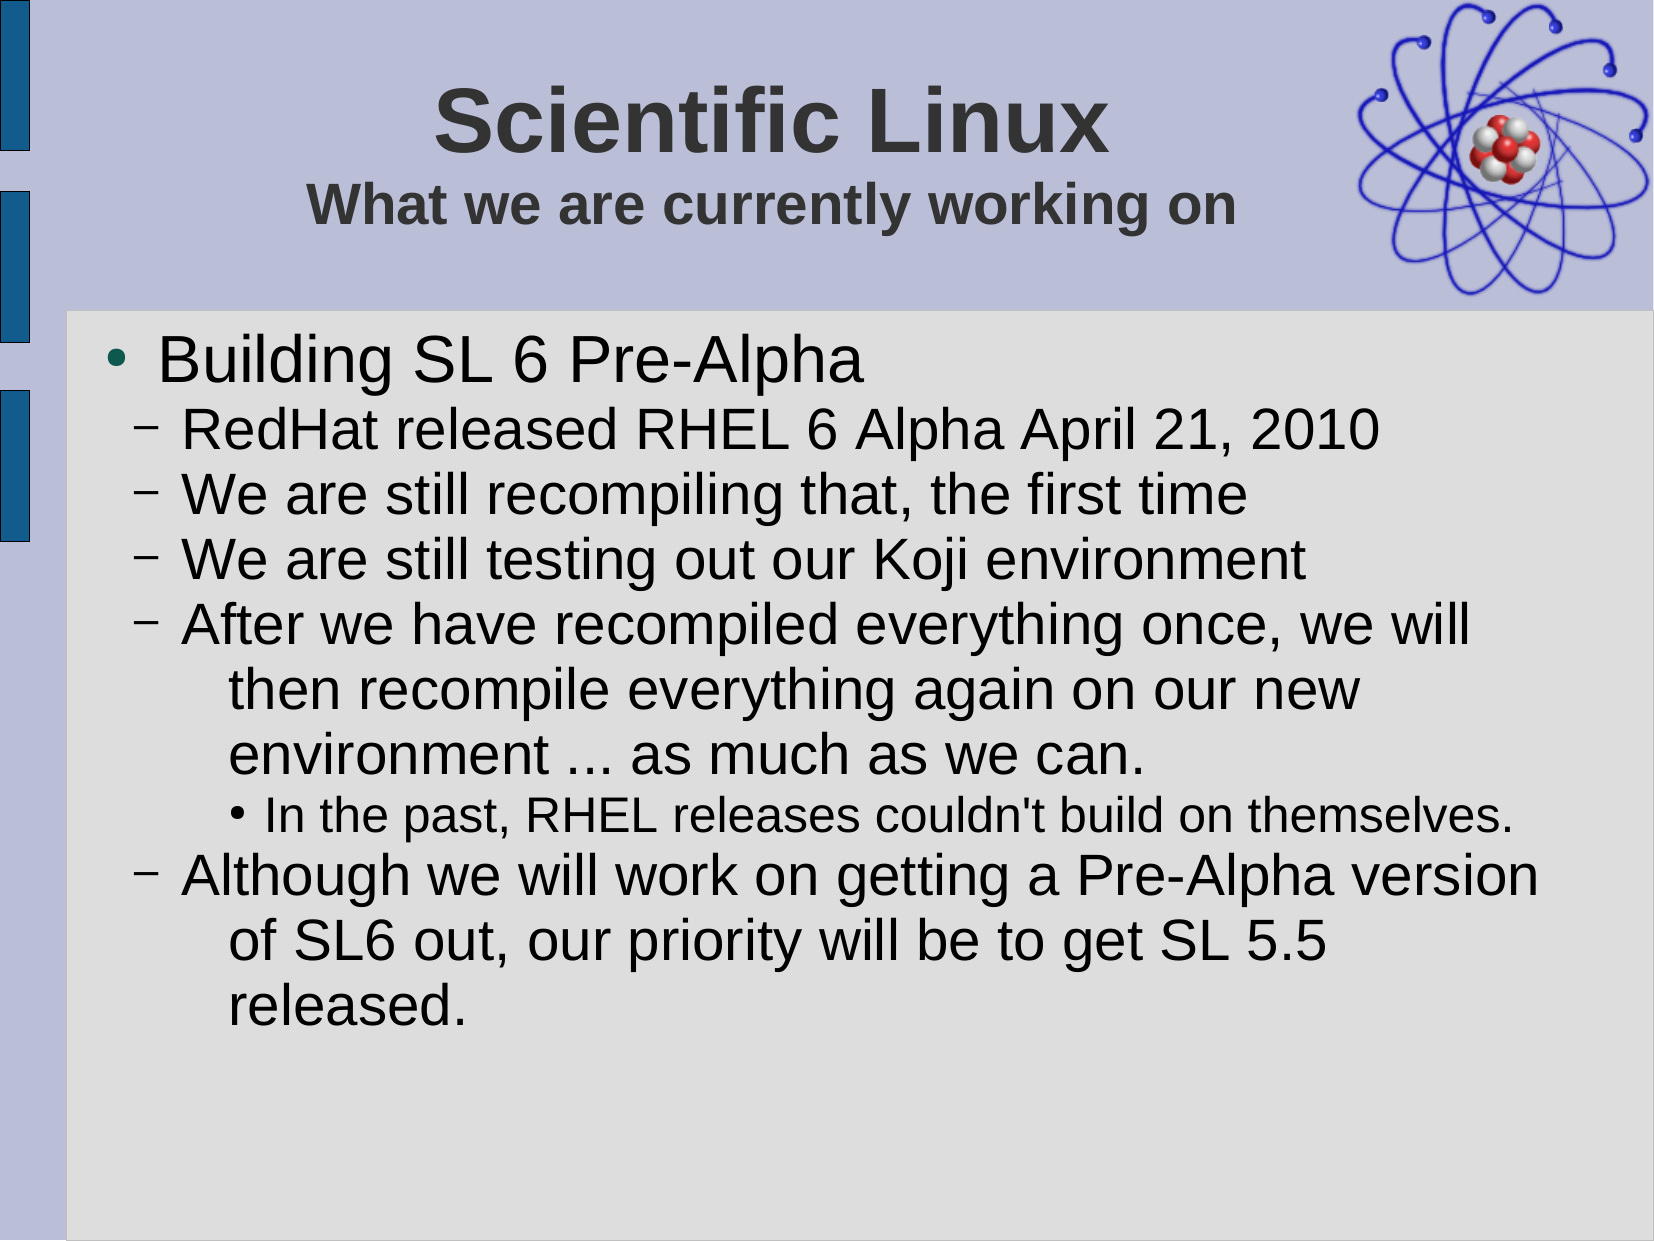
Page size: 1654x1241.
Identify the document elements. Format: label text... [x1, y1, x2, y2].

title Scientific Linux What we are currently working on [82, 49, 1353, 257]
picture [1353, 0, 1654, 301]
list Building SL 6 Pre-Alpha RedHat released RHEL 6 Alpha April 21, 2010 We are still recompiling that, the first time We are still testing out our Koji environment After we have recompiled everything once, we will then recompile everything again on our new environment ... as much as we can. In the past, RHEL releases couldn't build on themselves. Although we will work on getting a Pre-Alpha version of SL6 out, our priority will be to get SL 5.5 released. [86, 321, 1576, 1045]
